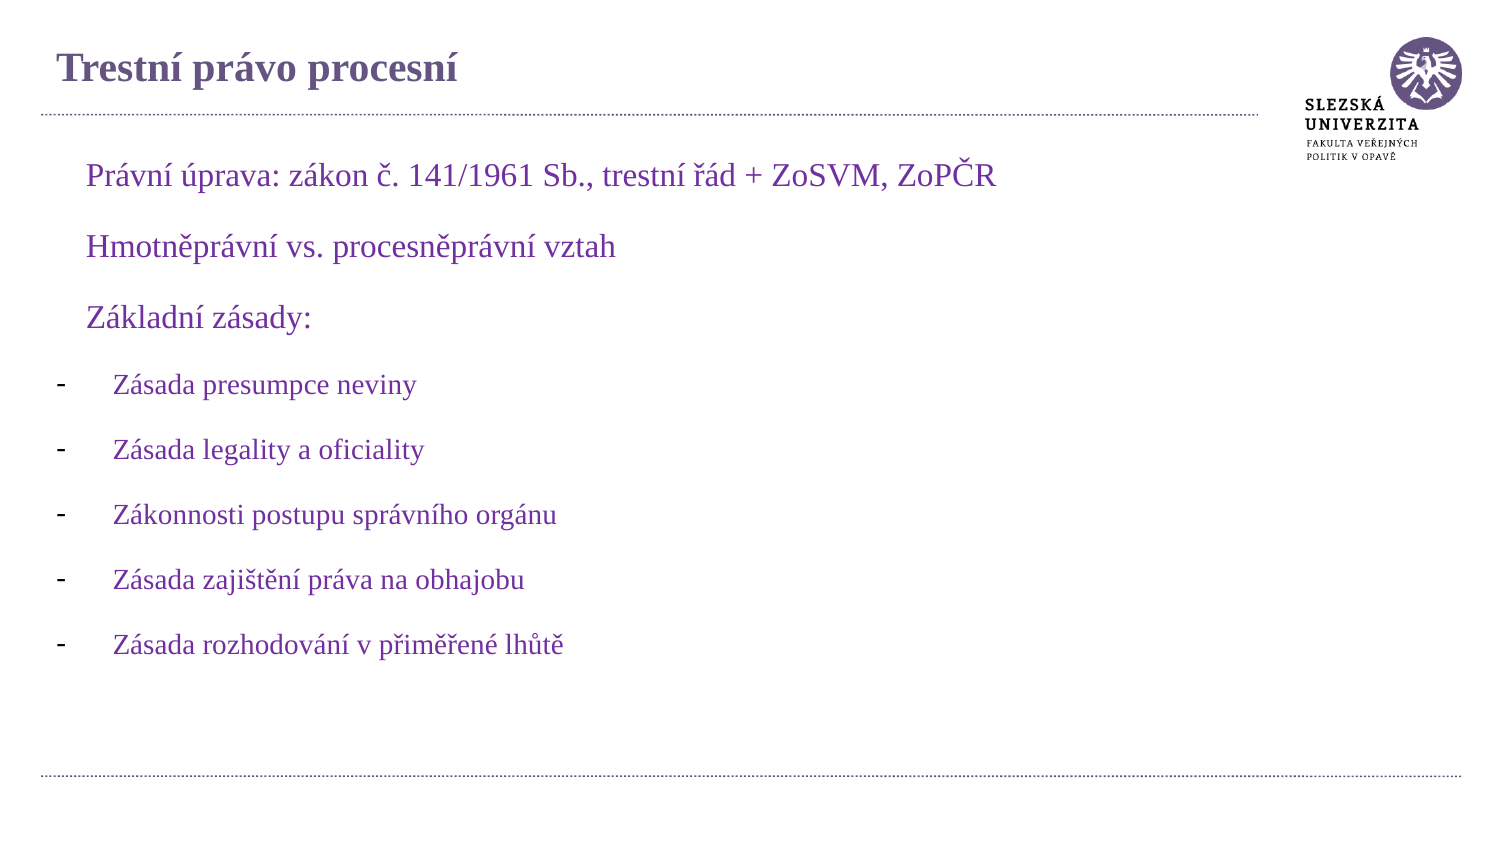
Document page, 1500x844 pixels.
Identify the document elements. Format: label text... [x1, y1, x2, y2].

title Trestní právo procesní [41, 32, 1325, 116]
text_box Právní úprava: zákon č. 141/1961 Sb., trestní řád + ZoSVM, ZoPČR Hmotněprávní vs. procesněprávní vztah Základní zásady: Zásada presumpce neviny Zásada legality a oficiality Zákonnosti postupu správního orgánu Zásada zajištění práva na obhajobu Zásada rozhodování v přiměřené lhůtě [41, 139, 1226, 844]
